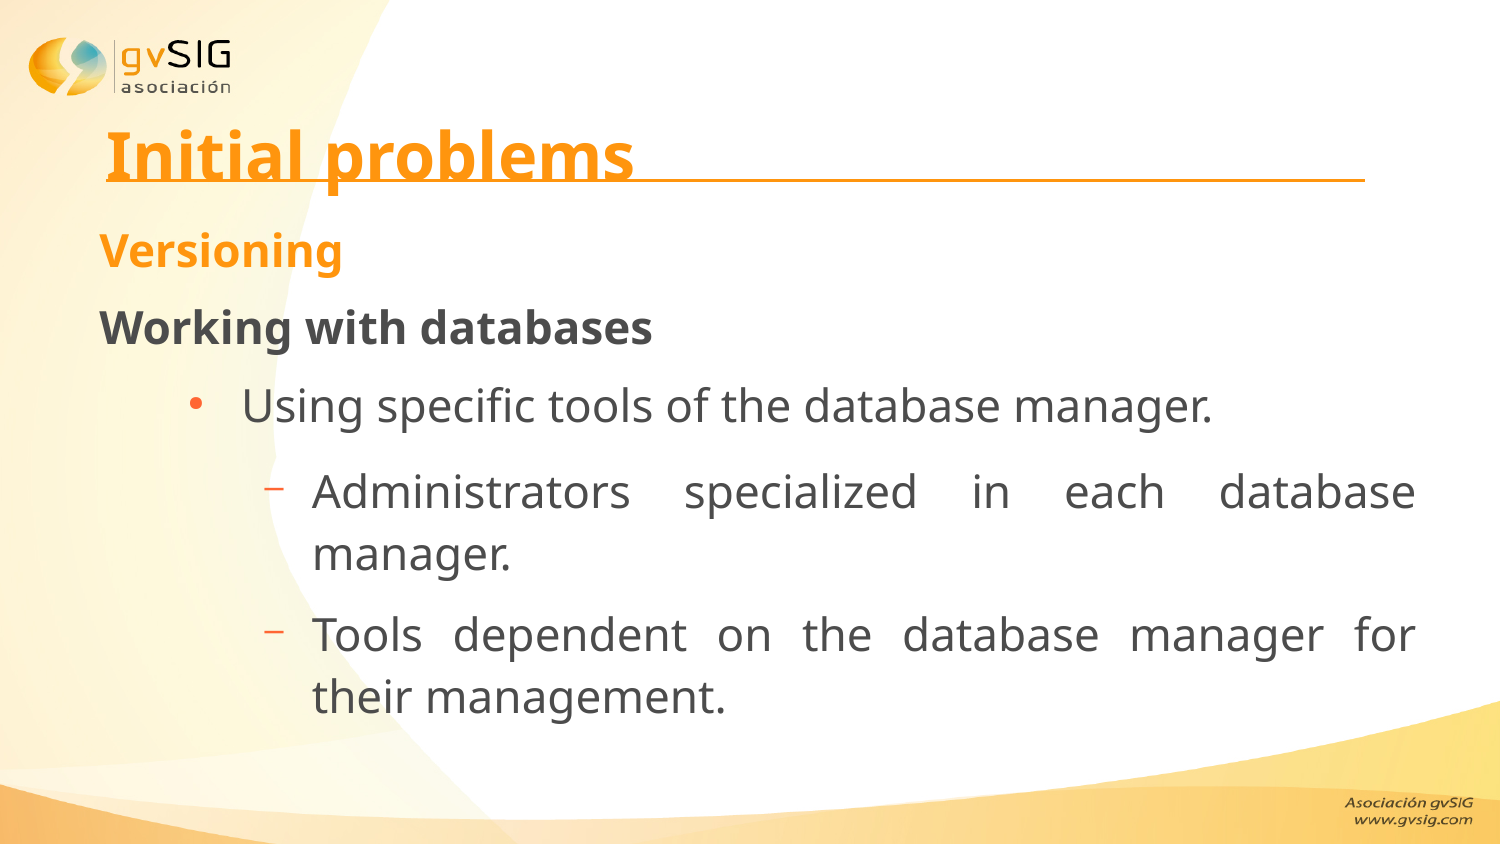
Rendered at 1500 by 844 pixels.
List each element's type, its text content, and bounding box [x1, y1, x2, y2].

list Versioning Working with databases Using specific tools of the database manager. Administrators specialized in each database manager. Tools dependent on the database manager for their management. [99, 218, 1418, 664]
title Initial problems [106, 115, 1457, 193]
picture [0, 0, 1500, 844]
